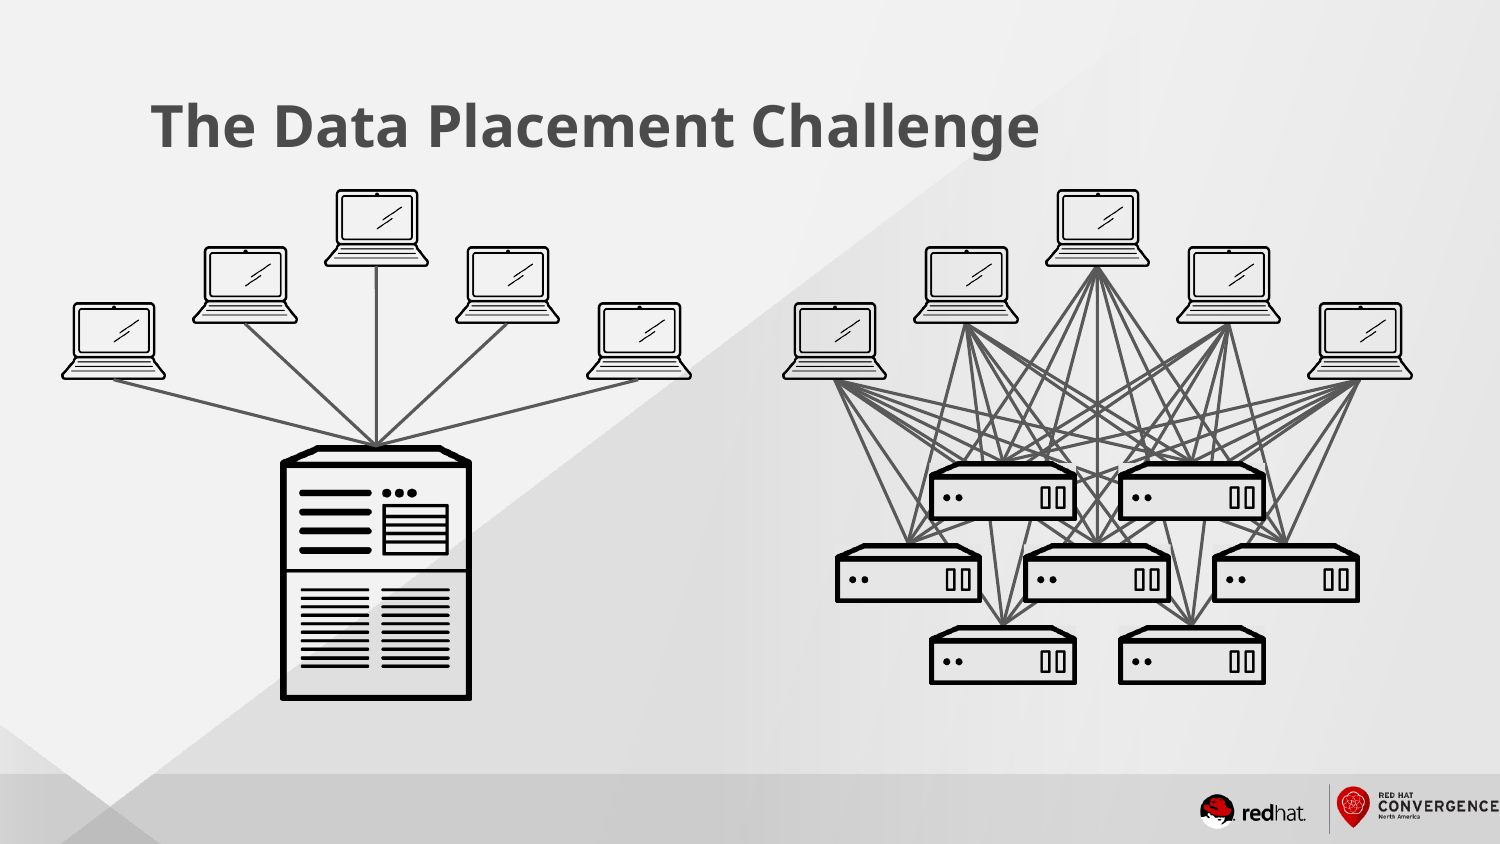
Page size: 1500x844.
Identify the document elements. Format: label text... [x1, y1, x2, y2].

text_box The Data Placement Challenge [135, 0, 1365, 175]
picture [0, 0, 1500, 844]
